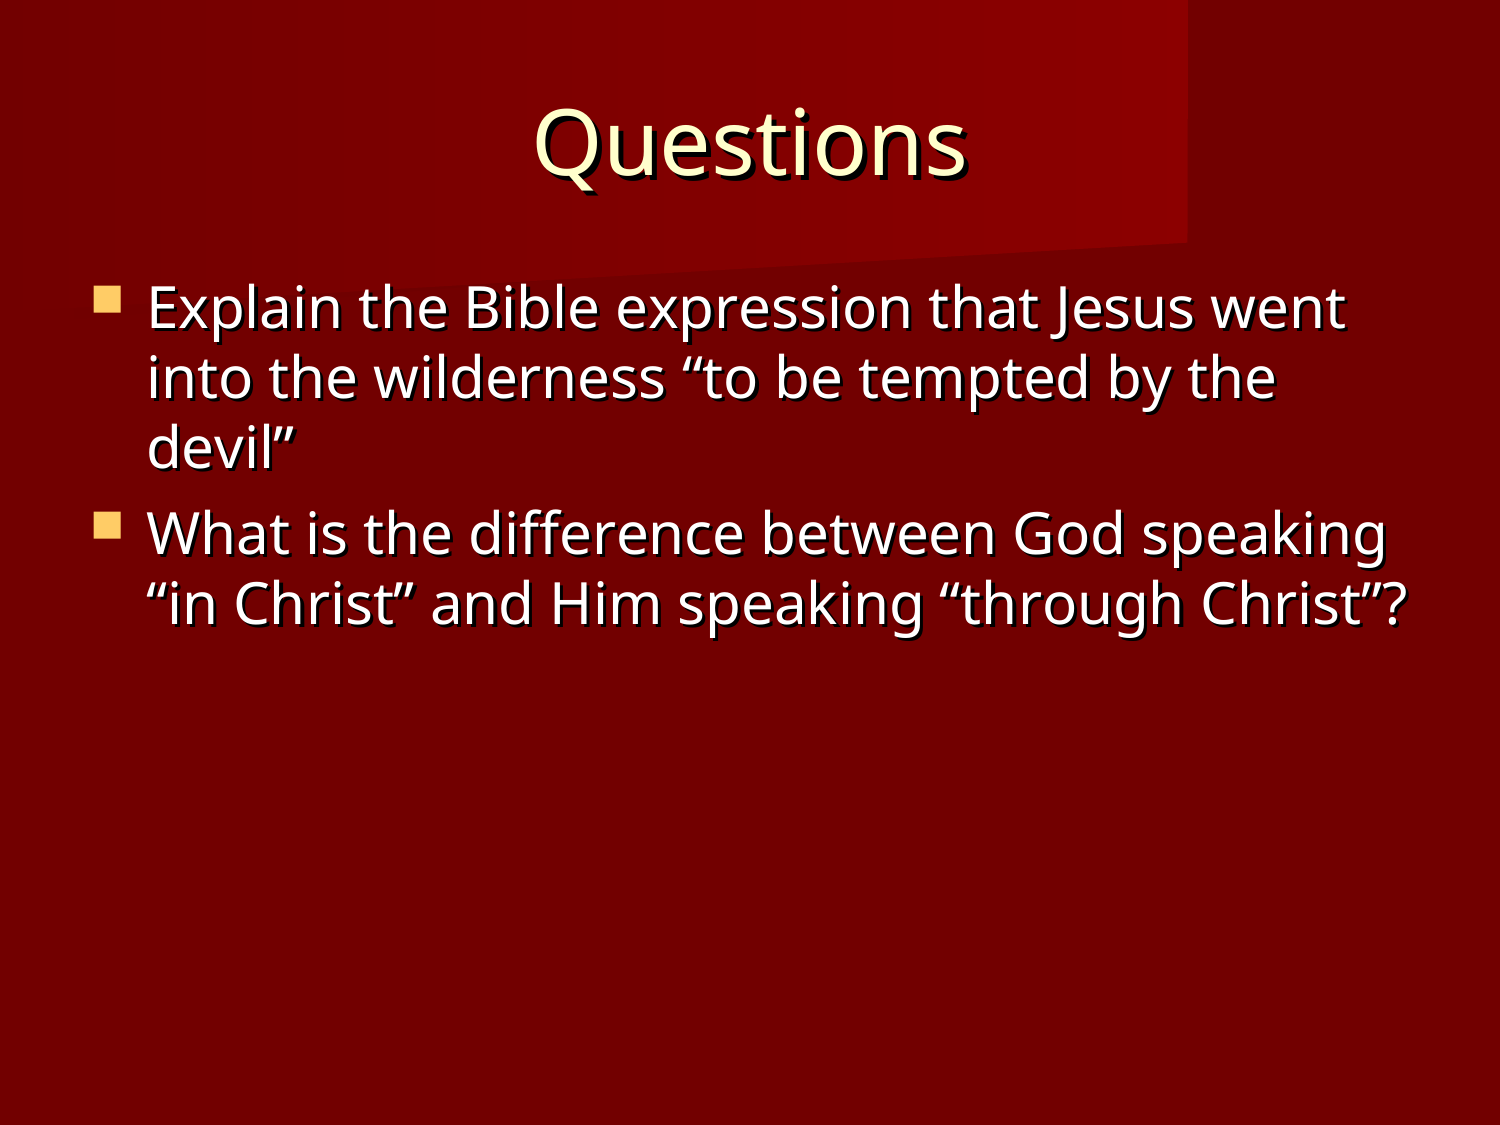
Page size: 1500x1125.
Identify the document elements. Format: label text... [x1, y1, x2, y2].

list Explain the Bible expression that Jesus went into the wilderness “to be tempted by the devil” What is the difference between God speaking “in Christ” and Him speaking “through Christ”? [75, 262, 1426, 1001]
title Questions [75, 45, 1426, 233]
